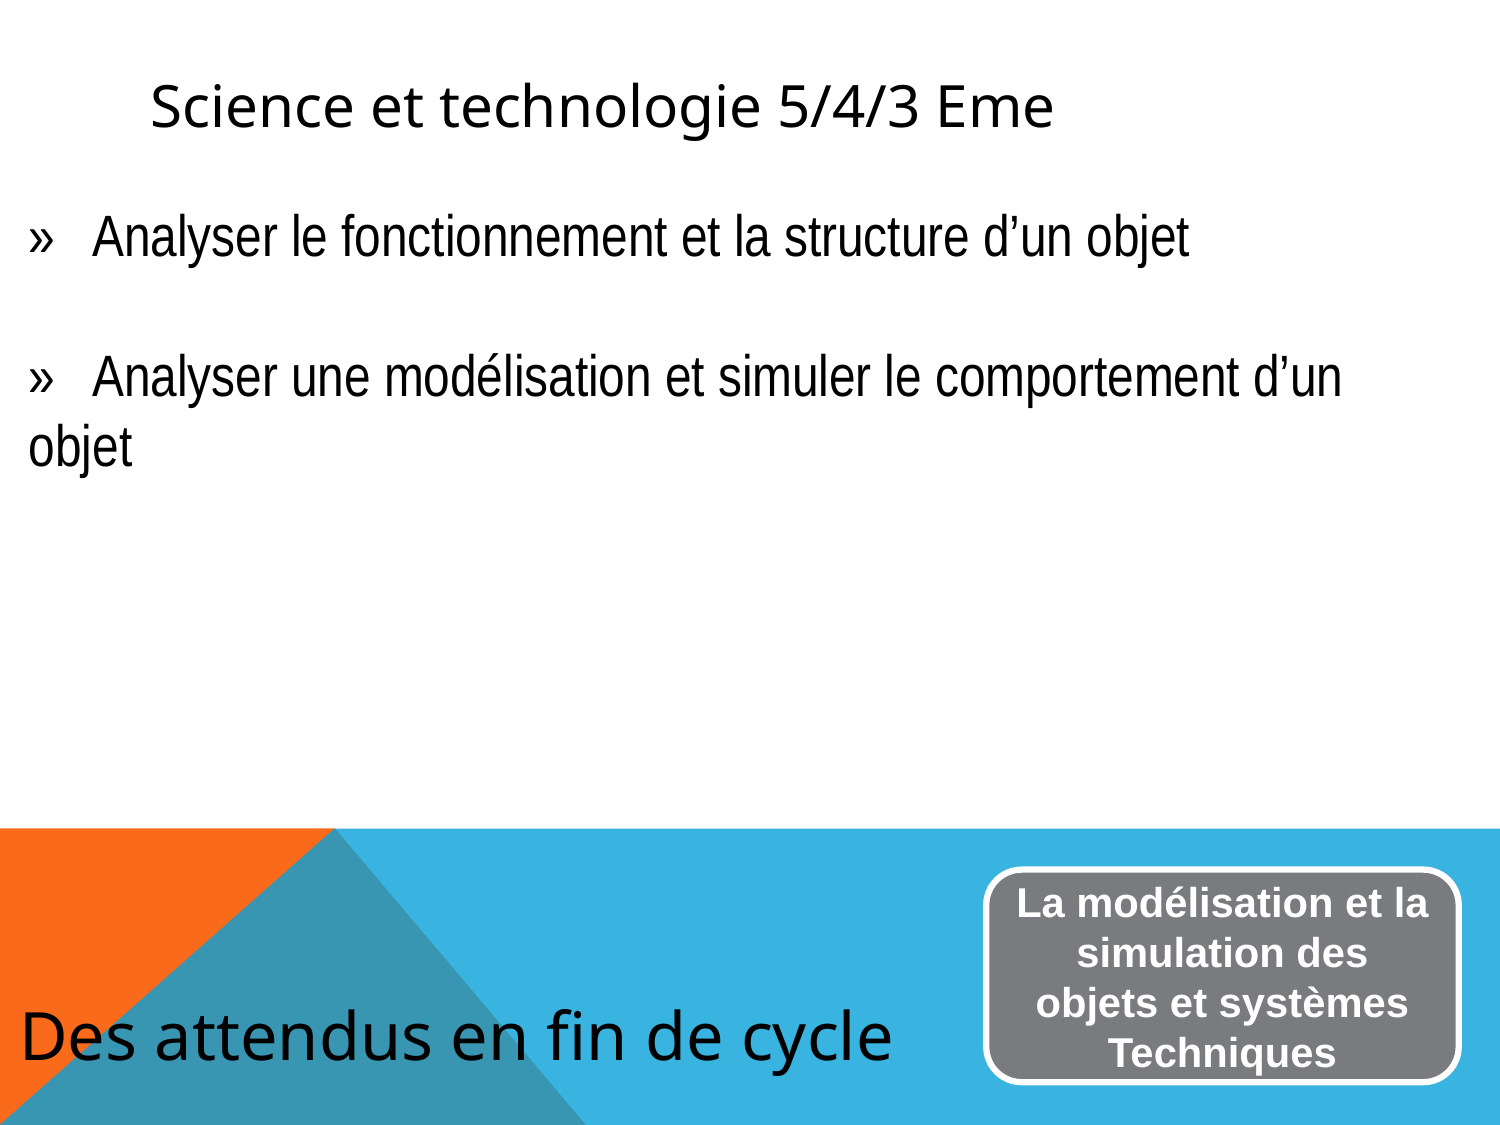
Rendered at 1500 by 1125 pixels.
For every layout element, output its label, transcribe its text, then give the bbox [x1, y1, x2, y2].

text_box Science et technologie 5/4/3 Eme [135, 58, 1370, 149]
text_box La modélisation et la simulation des objets et systèmes Techniques [986, 869, 1459, 1083]
text_box Des attendus en fin de cycle [4, 986, 910, 1082]
text_box » Analyser le fonctionnement et la structure d’un objet » Analyser une modélisation et simuler le comportement d’un objet [14, 190, 1424, 486]
